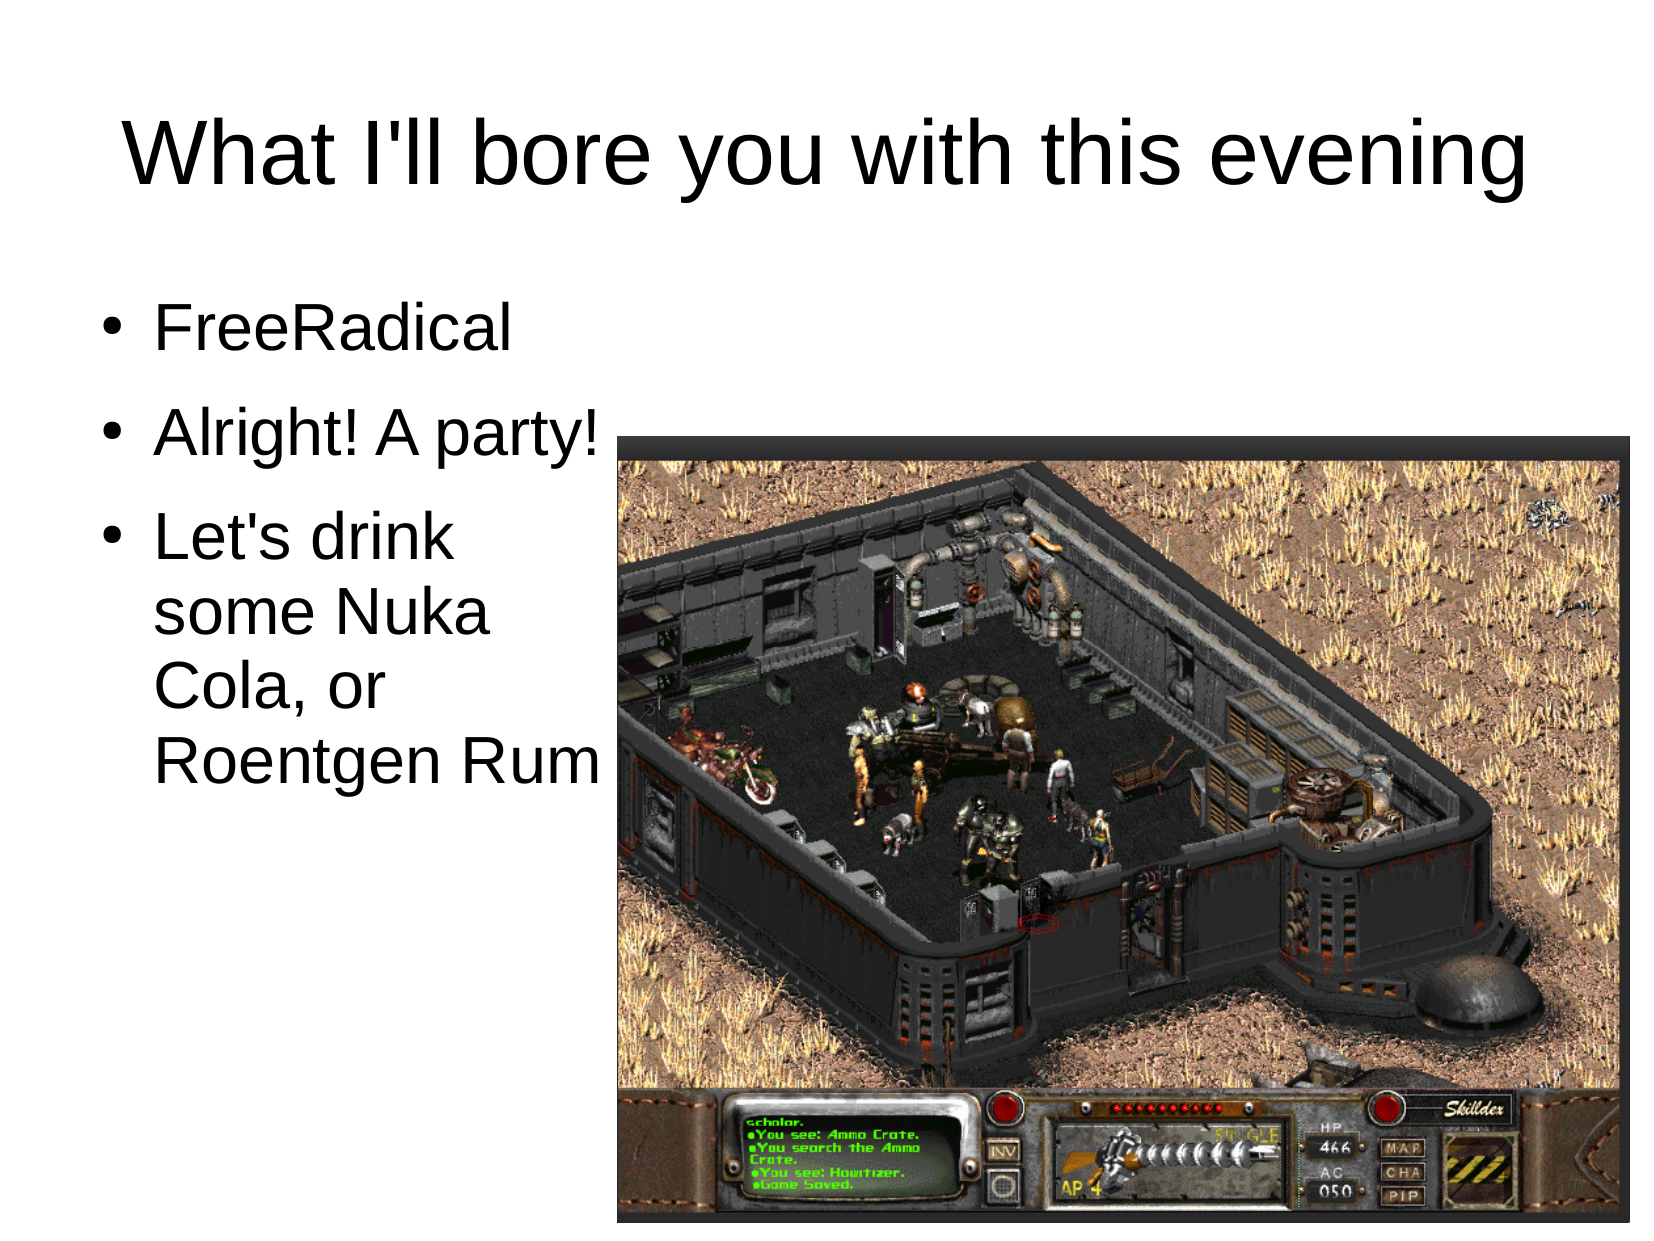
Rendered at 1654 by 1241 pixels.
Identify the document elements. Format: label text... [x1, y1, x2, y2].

title What I'll bore you with this evening [82, 49, 1571, 257]
list FreeRadical Alright! A party! Let's drink some Nuka Cola, or Roentgen Rum [82, 290, 1571, 1010]
picture [617, 436, 1630, 1224]
